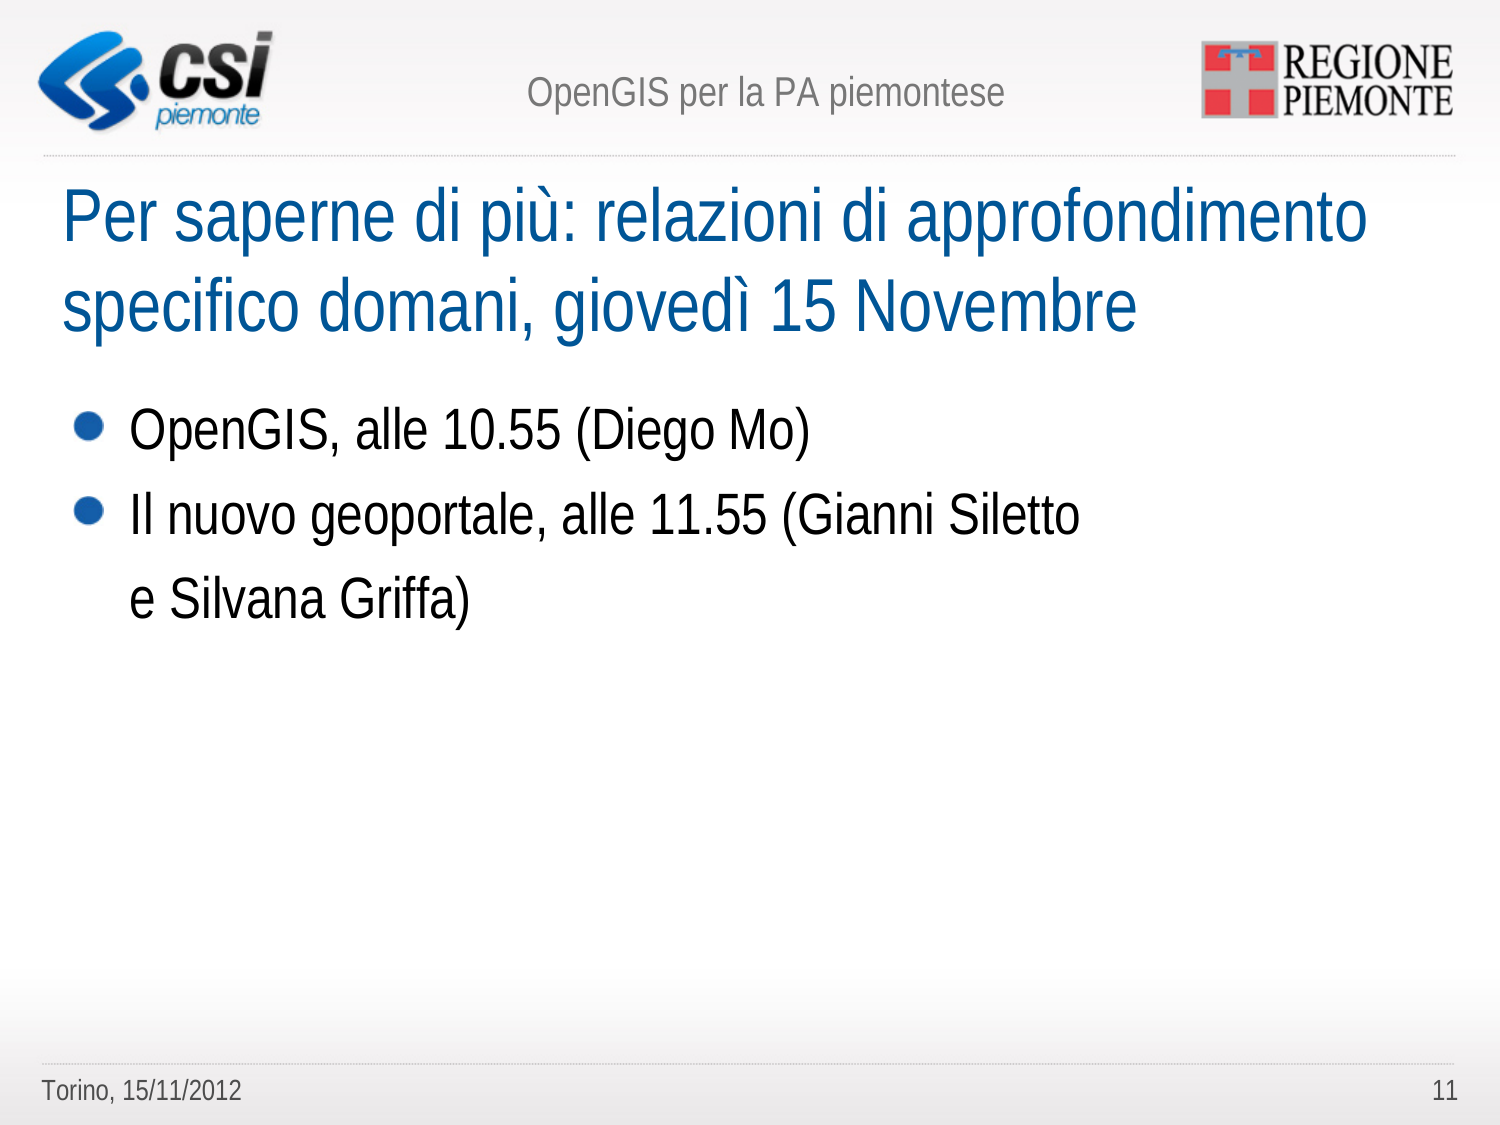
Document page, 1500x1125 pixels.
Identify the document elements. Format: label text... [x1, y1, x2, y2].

picture [0, 0, 1500, 1125]
title Per saperne di più: relazioni di approfondimento specifico domani, giovedì 15 Novembre [47, 158, 1447, 370]
list OpenGIS, alle 10.55 (Diego Mo) Il nuovo geoportale, alle 11.55 (Gianni Siletto e Silvana Griffa) [59, 383, 1453, 1064]
